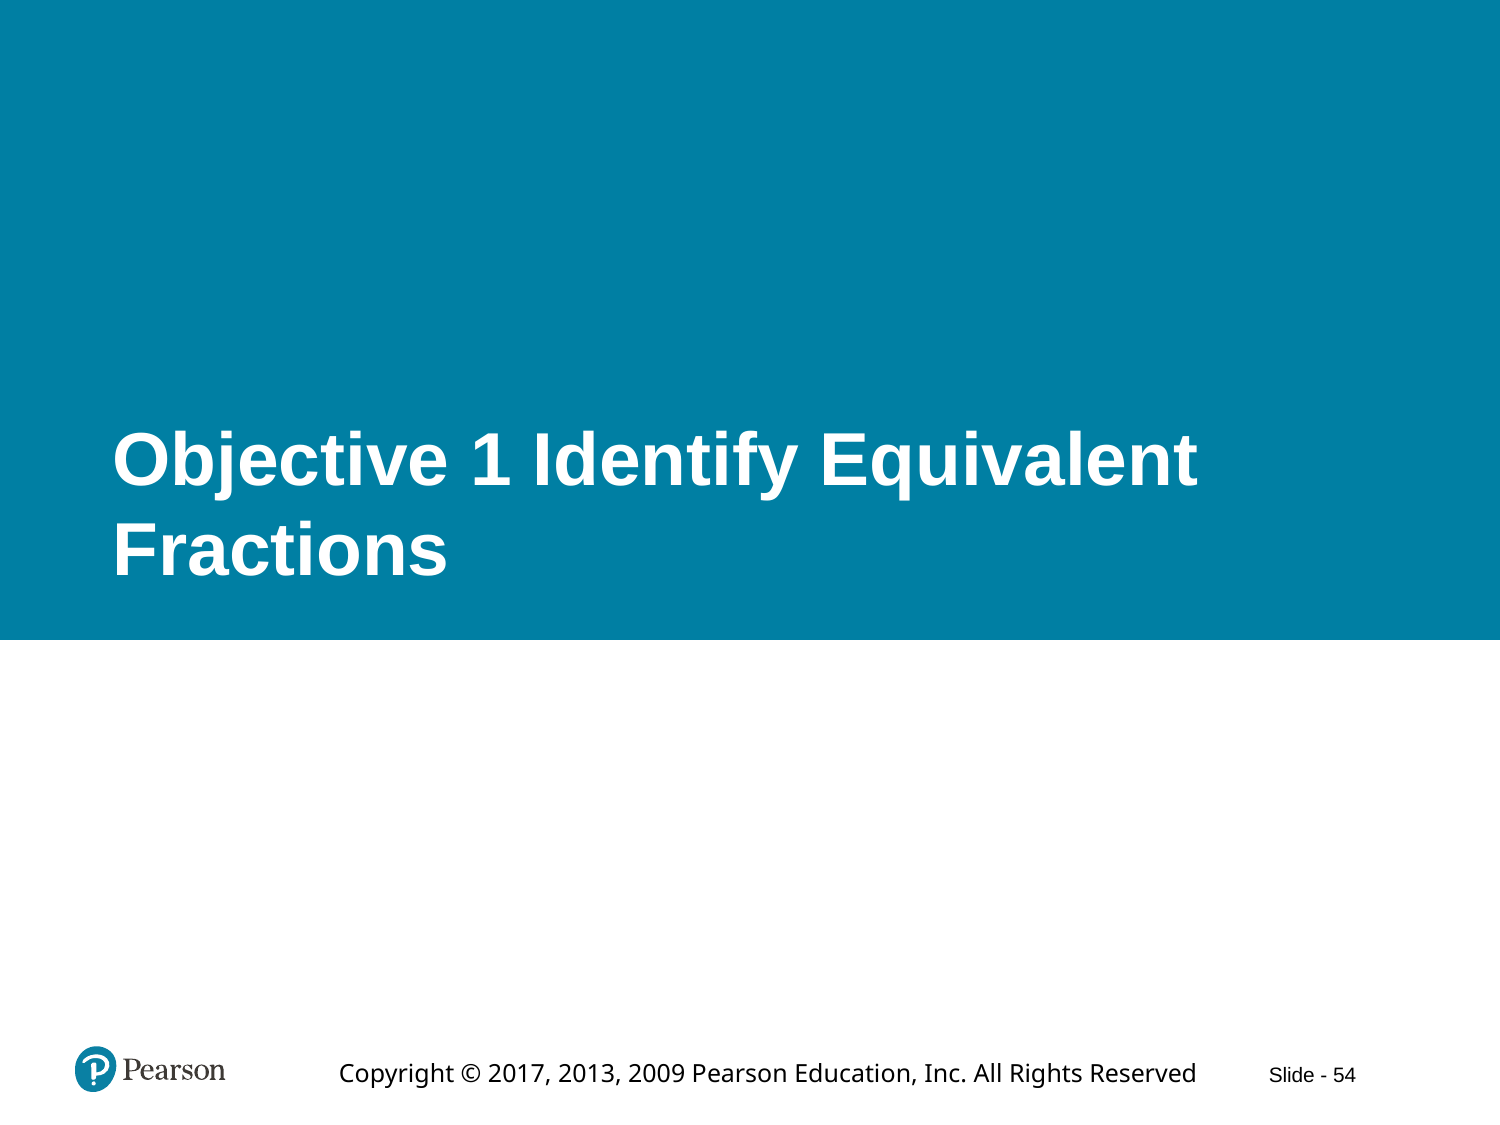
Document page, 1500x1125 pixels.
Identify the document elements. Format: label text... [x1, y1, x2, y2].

title Objective 1 Identify Equivalent Fractions [112, 125, 1388, 591]
